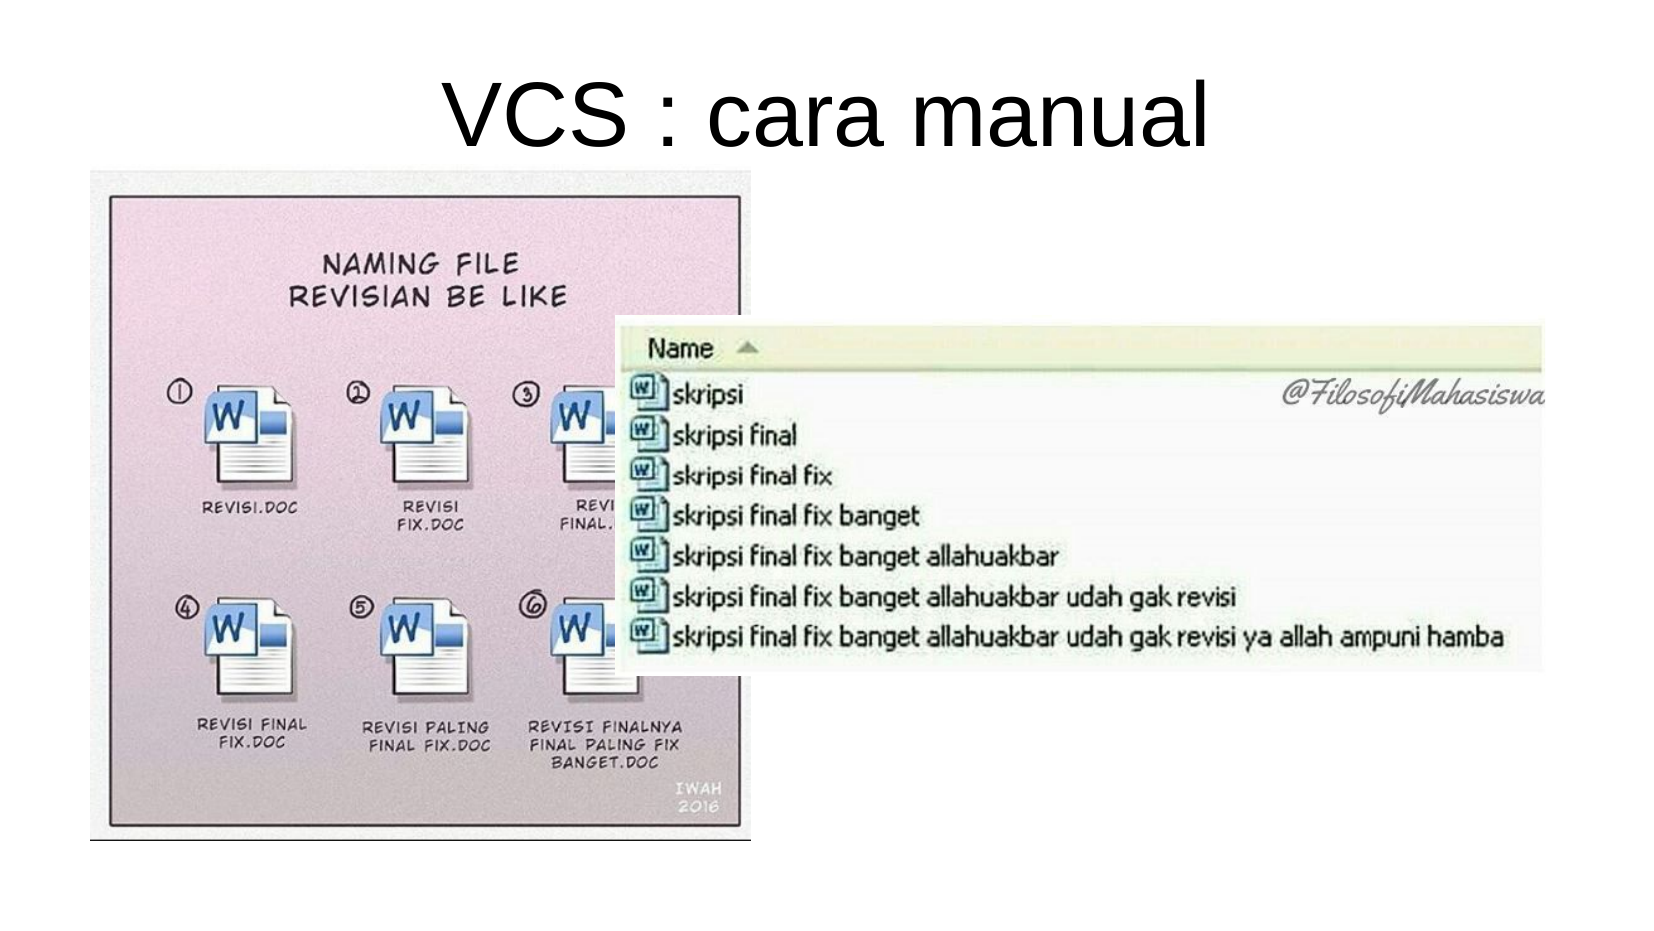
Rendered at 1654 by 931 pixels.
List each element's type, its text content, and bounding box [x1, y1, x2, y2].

picture [90, 164, 1546, 842]
title VCS : cara manual [82, 37, 1571, 193]
